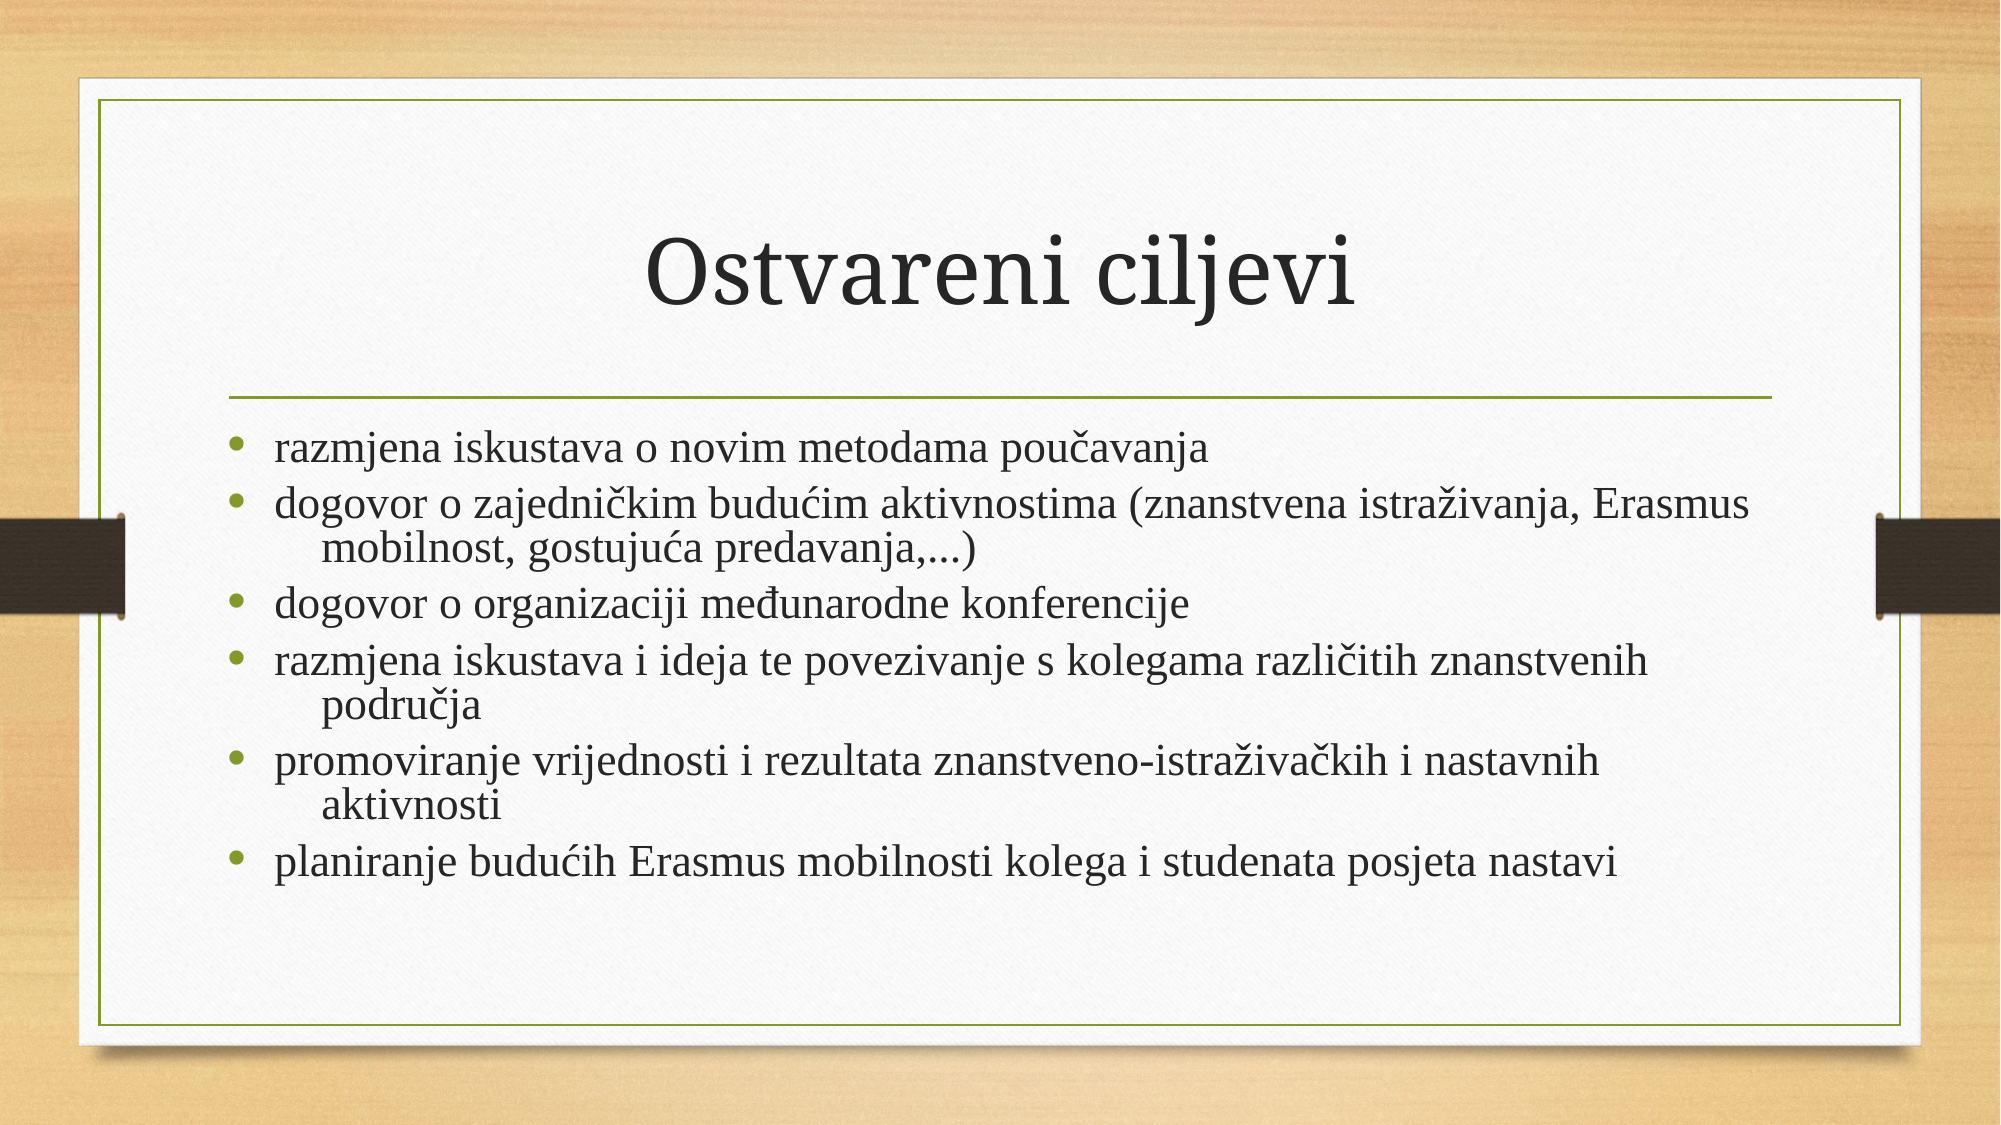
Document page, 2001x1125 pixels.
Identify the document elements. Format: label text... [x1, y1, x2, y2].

list razmjena iskustava o novim metodama poučavanja dogovor o zajedničkim budućim aktivnostima (znanstvena istraživanja, Erasmus mobilnost, gostujuća predavanja,...) dogovor o organizaciji međunarodne konferencije razmjena iskustava i ideja te povezivanje s kolegama različitih znanstvenih područja promoviranje vrijednosti i rezultata znanstveno-istraživačkih i nastavnih aktivnosti planiranje budućih Erasmus mobilnosti kolega i studenata posjeta nastavi [212, 419, 1788, 964]
title Ostvareni ciljevi [212, 161, 1788, 376]
